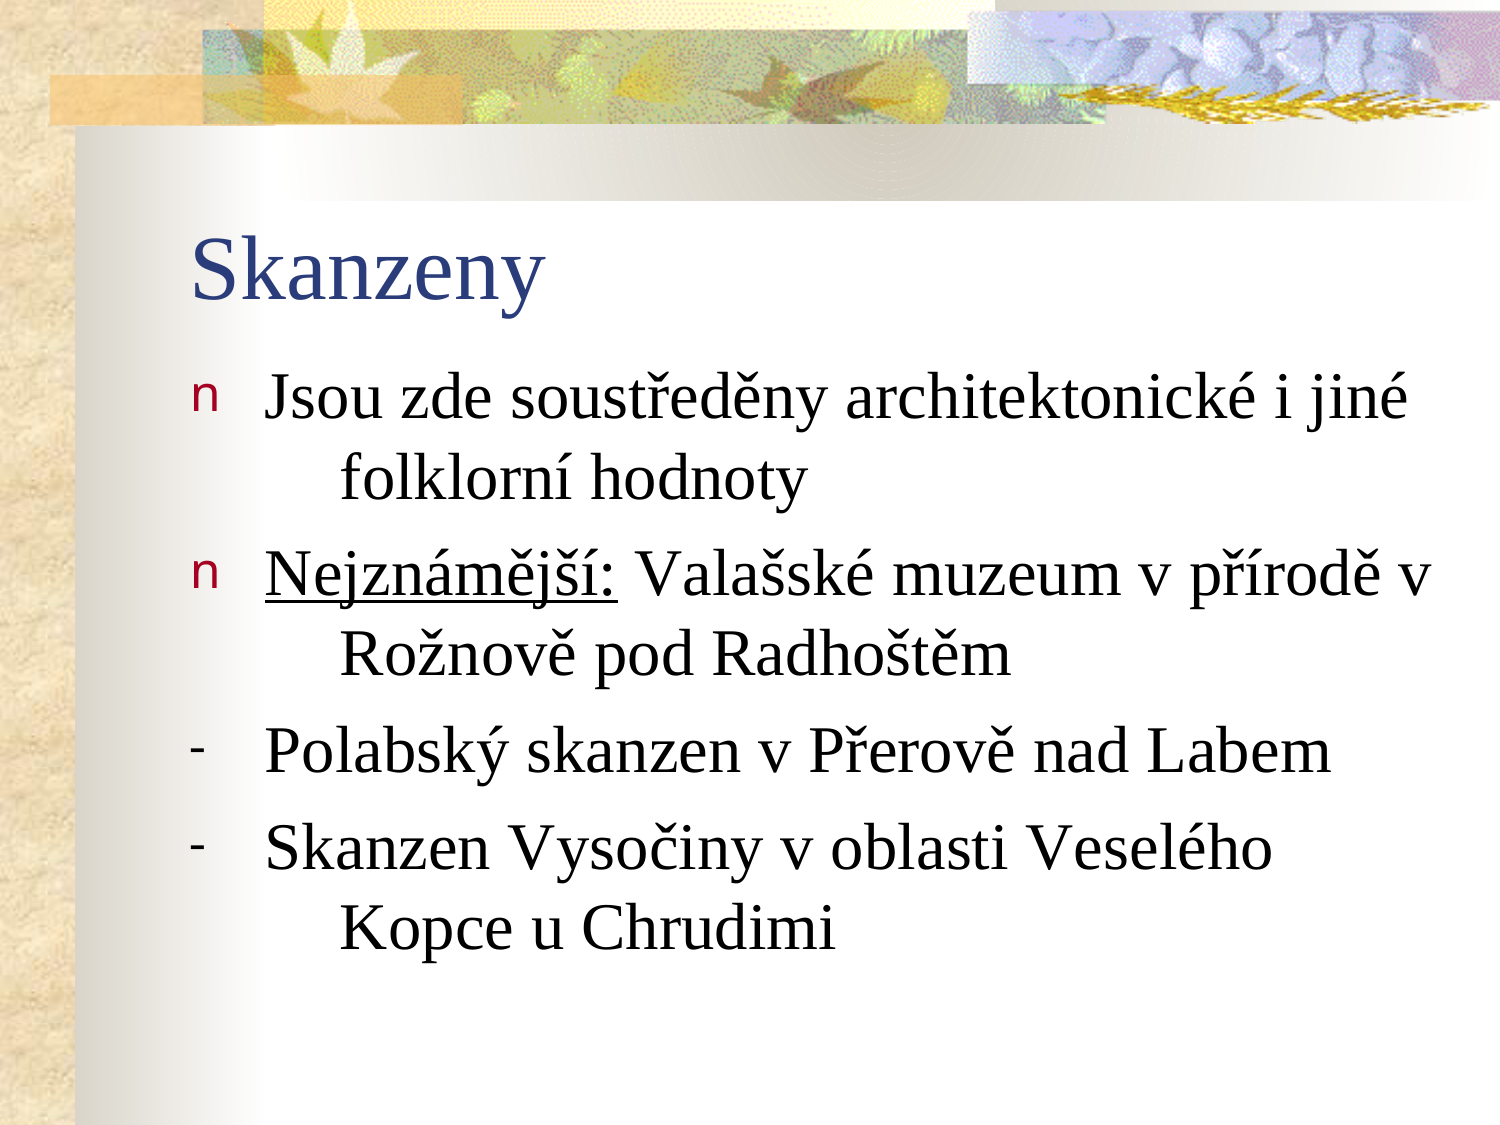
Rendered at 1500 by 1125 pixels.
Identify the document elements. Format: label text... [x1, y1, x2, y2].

title Skanzeny [174, 137, 1450, 325]
list Jsou zde soustředěny architektonické i jiné folklorní hodnoty Nejznámější: Valašské muzeum v přírodě v Rožnově pod Radhoštěm Polabský skanzen v Přerově nad Labem Skanzen Vysočiny v oblasti Veselého Kopce u Chrudimi [174, 344, 1450, 1020]
